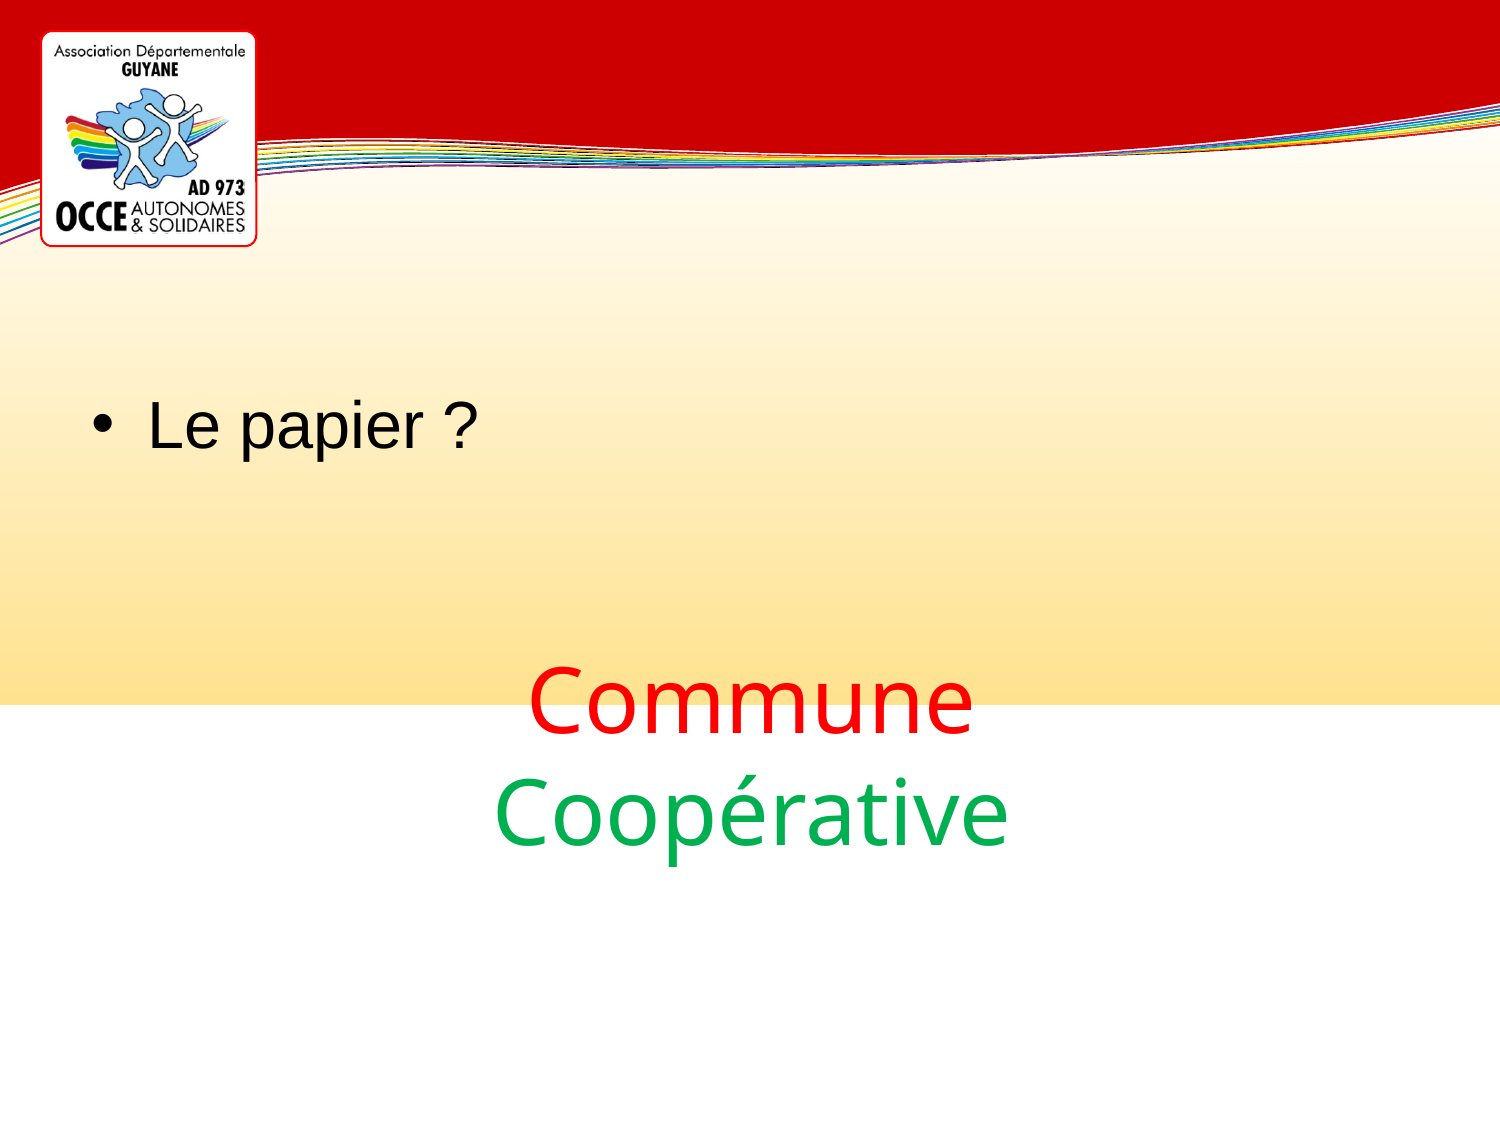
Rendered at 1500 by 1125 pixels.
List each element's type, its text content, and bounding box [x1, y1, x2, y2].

list Le papier ? Commune Coopérative [76, 385, 1427, 953]
picture [54, 44, 245, 234]
